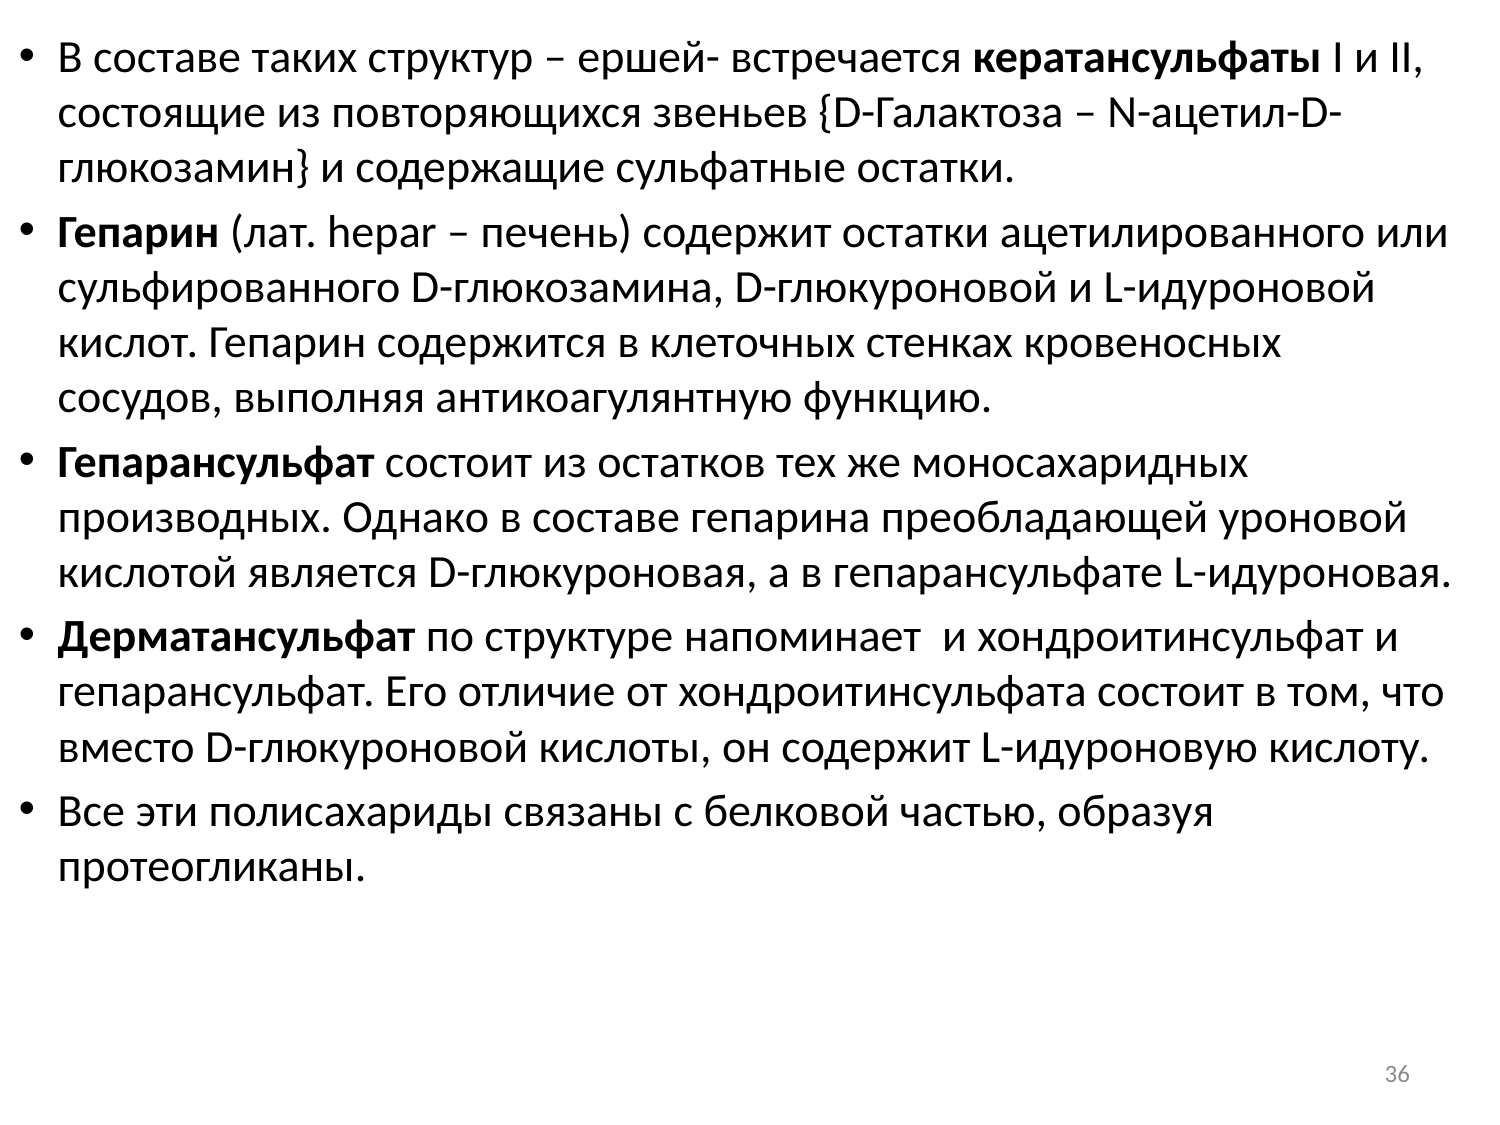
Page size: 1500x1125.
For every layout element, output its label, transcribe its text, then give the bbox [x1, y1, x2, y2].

slide_number <номер> [1074, 1042, 1425, 1103]
list В составе таких структур – ершей- встречается кератансульфаты I и II, состоящие из повторяющихся звеньев {D-Галактоза – N-ацетил-D-глюкозамин} и содержащие сульфатные остатки. Гепарин (лат. hepar – печень) содержит остатки ацетилированного или сульфированного D-глюкозамина, D-глюкуроновой и L-идуроновой кислот. Гепарин содержится в клеточных стенках кровеносных сосудов, выполняя антикоагулянтную функцию. Гепарансульфат состоит из остатков тех же моносахаридных производных. Однако в составе гепарина преобладающей уроновой кислотой является D-глюкуроновая, а в гепарансульфате L-идуроновая. Дерматансульфат по структуре напоминает и хондроитинсульфат и гепарансульфат. Его отличие от хондроитинсульфата состоит в том, что вместо D-глюкуроновой кислоты, он содержит L-идуроновую кислоту. Все эти полисахариды связаны с белковой частью, образуя протеогликаны. [3, 19, 1471, 988]
